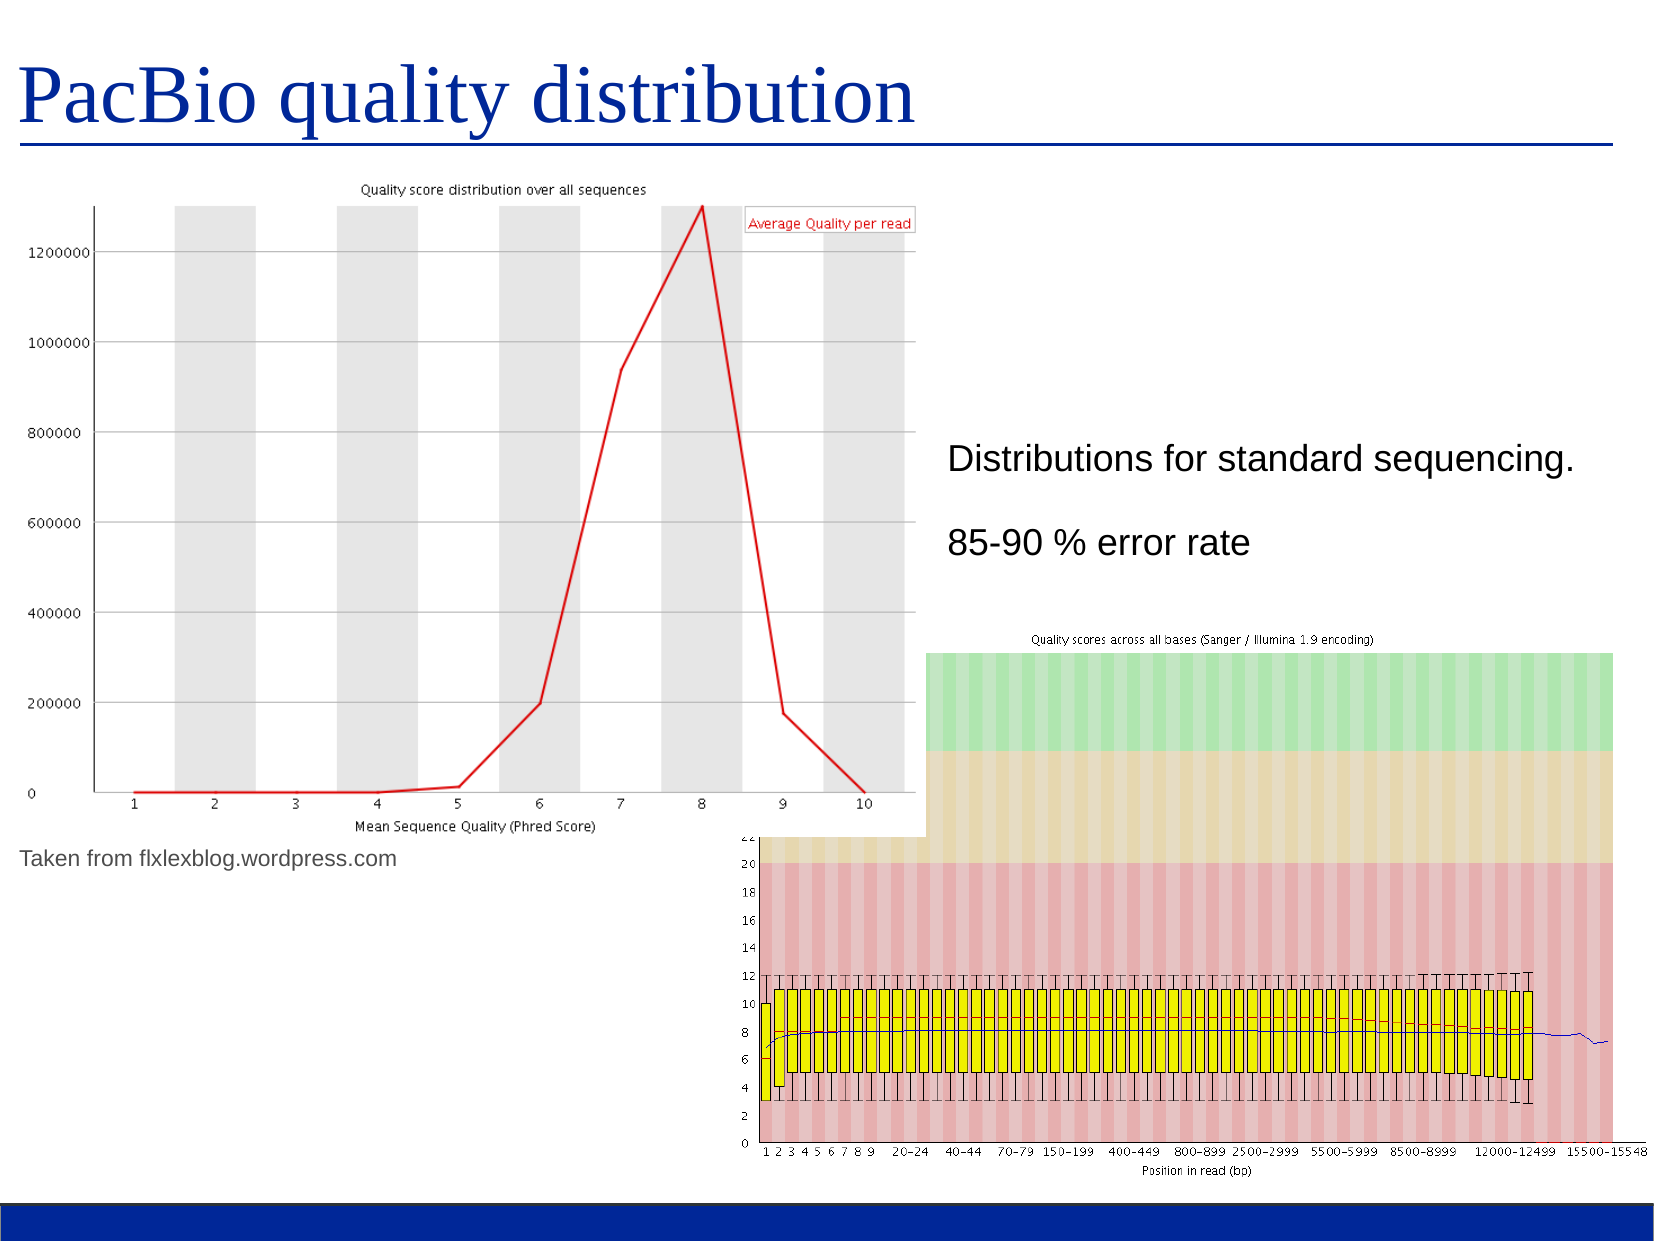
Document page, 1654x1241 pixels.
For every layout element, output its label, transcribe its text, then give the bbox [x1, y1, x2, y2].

title PacBio quality distribution [17, 0, 1589, 198]
text_box Distributions for standard sequencing. 85-90 % error rate [932, 429, 1591, 655]
picture [25, 161, 1654, 1179]
text_box Taken from flxlexblog.wordpress.com [4, 838, 413, 891]
